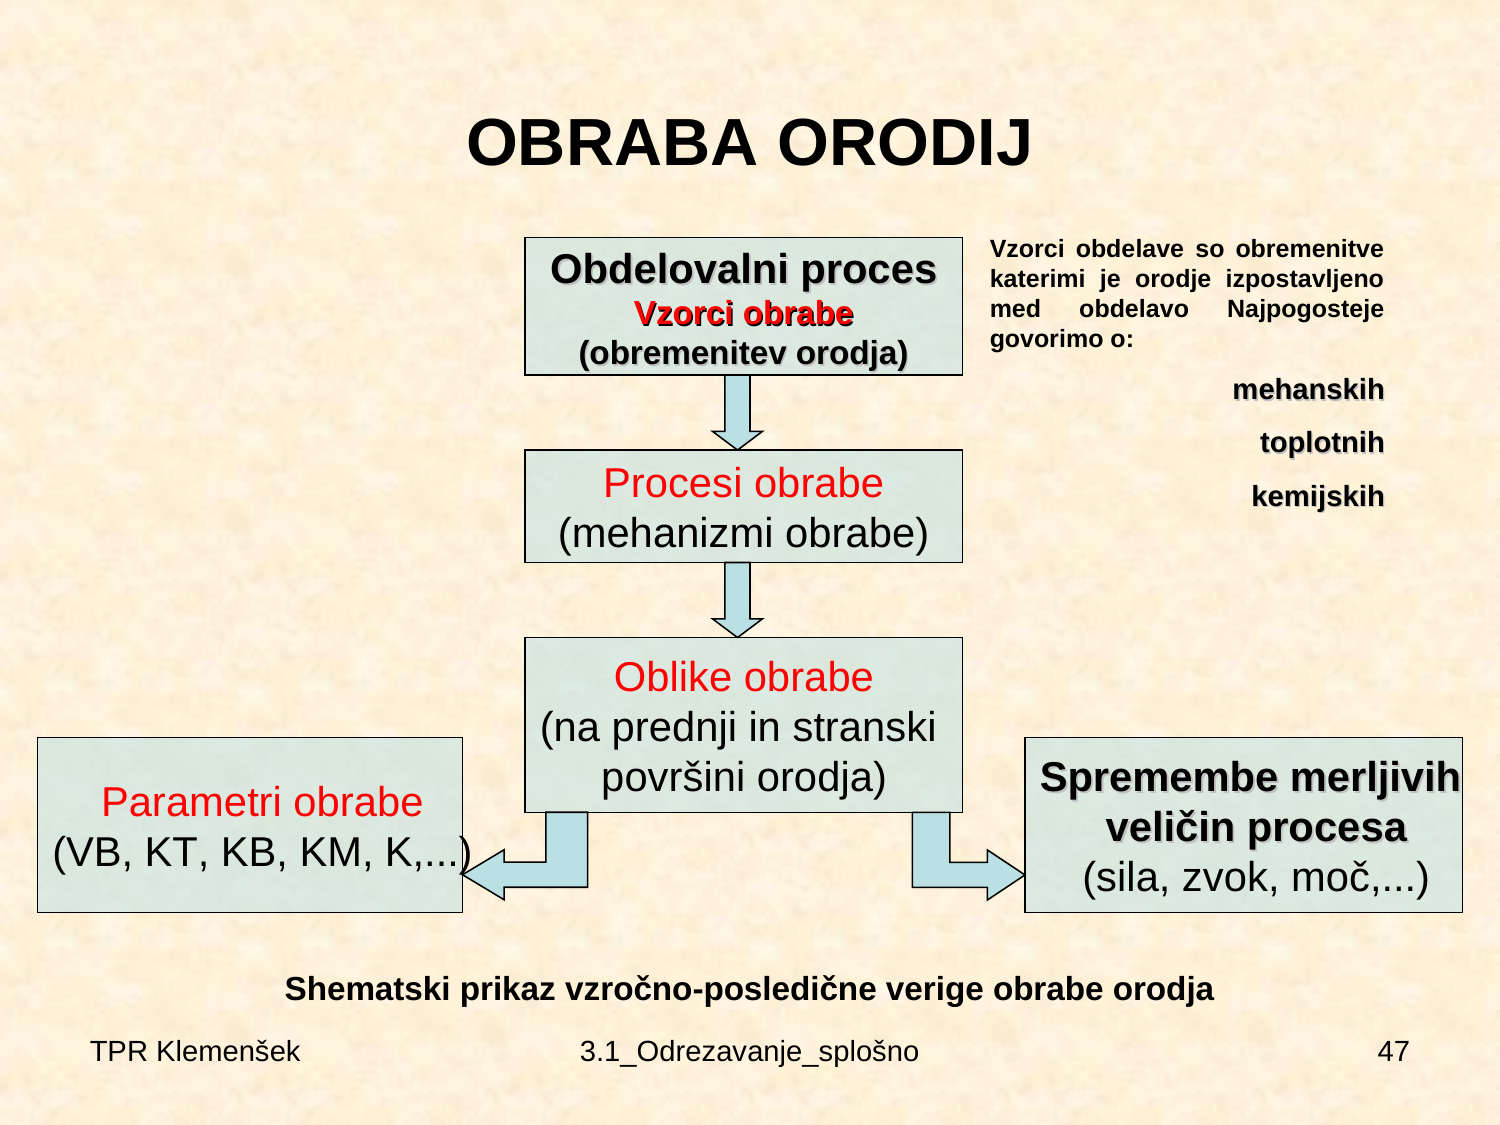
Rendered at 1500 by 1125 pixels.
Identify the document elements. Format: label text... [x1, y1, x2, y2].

picture [0, 0, 1500, 1125]
text_box Shematski prikaz vzročno-posledične verige obrabe orodja [212, 950, 1288, 1026]
text_box Vzorci obdelave so obremenitve katerimi je orodje izpostavljeno med obdelavo Najpogosteje govorimo o: mehanskih toplotnih kemijskih [975, 233, 1400, 520]
text_box [462, 812, 588, 900]
text_box [712, 375, 763, 449]
text_box TPR Klemenšek [74, 1024, 426, 1103]
text_box Oblike obrabe (na prednji in stranski površini orodja) [525, 637, 963, 813]
text_box Parametri obrabe (VB, KT, KB, KM, K,...) [37, 737, 463, 913]
text_box [712, 562, 763, 637]
text_box OBRABA ORODIJ [75, 45, 1426, 233]
text_box Procesi obrabe (mehanizmi obrabe) [525, 449, 963, 563]
text_box 3.1_Odrezavanje_splošno [512, 1024, 988, 1103]
text_box <number> [1074, 1024, 1426, 1103]
text_box Spremembe merljivih veličin procesa (sila, zvok, moč,...) [1025, 737, 1463, 913]
text_box [912, 812, 1025, 901]
text_box Obdelovalni proces Vzorci obrabe (obremenitev orodja) [525, 237, 963, 376]
